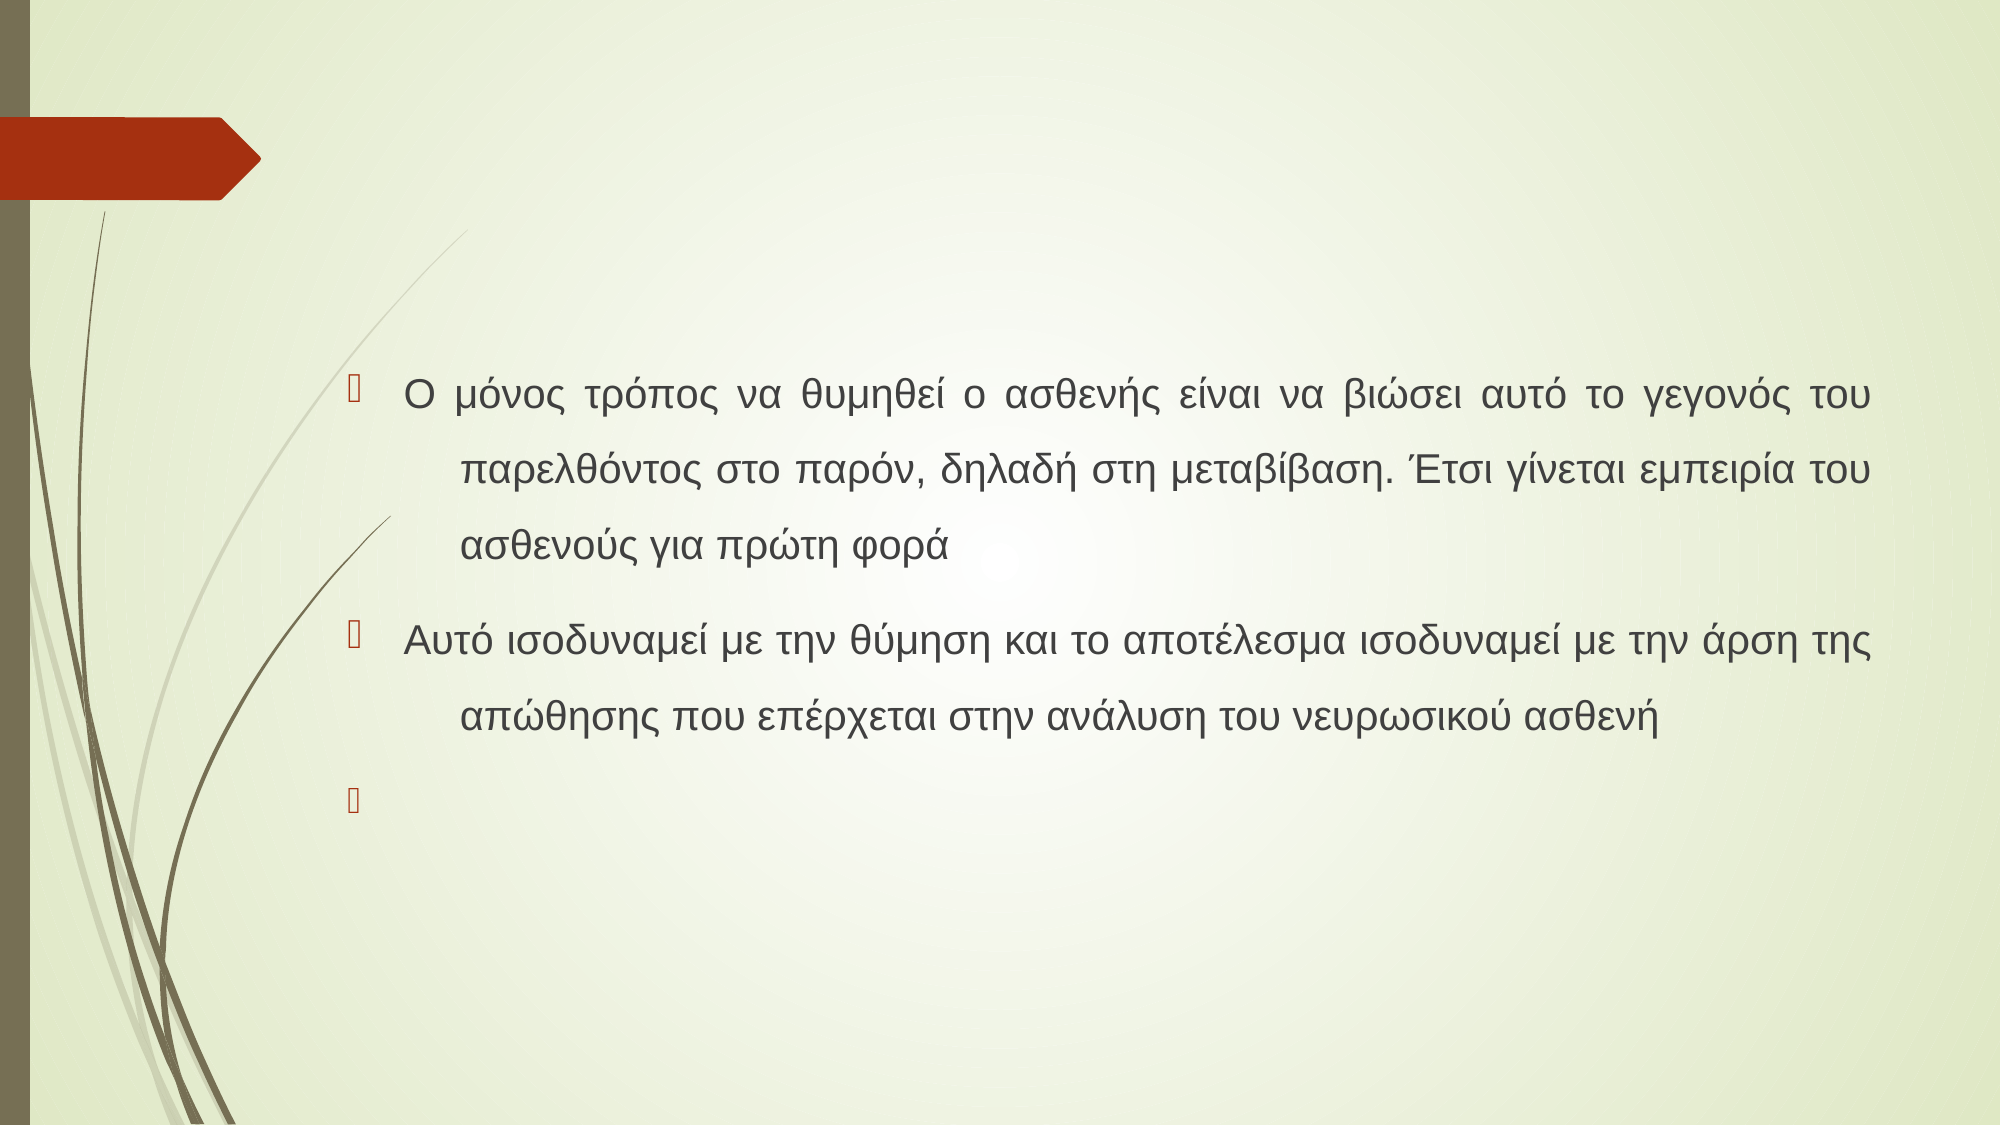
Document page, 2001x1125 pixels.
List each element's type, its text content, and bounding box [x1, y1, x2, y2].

list Ο μόνος τρόπος να θυμηθεί ο ασθενής είναι να βιώσει αυτό το γεγονός του παρελθόντος στο παρόν, δηλαδή στη μεταβίβαση. Έτσι γίνεται εμπειρία του ασθενούς για πρώτη φορά Αυτό ισοδυναμεί με την θύμηση και το αποτέλεσμα ισοδυναμεί με την άρση της απώθησης που επέρχεται στην ανάλυση του νευρωσικού ασθενή [332, 334, 1888, 1048]
